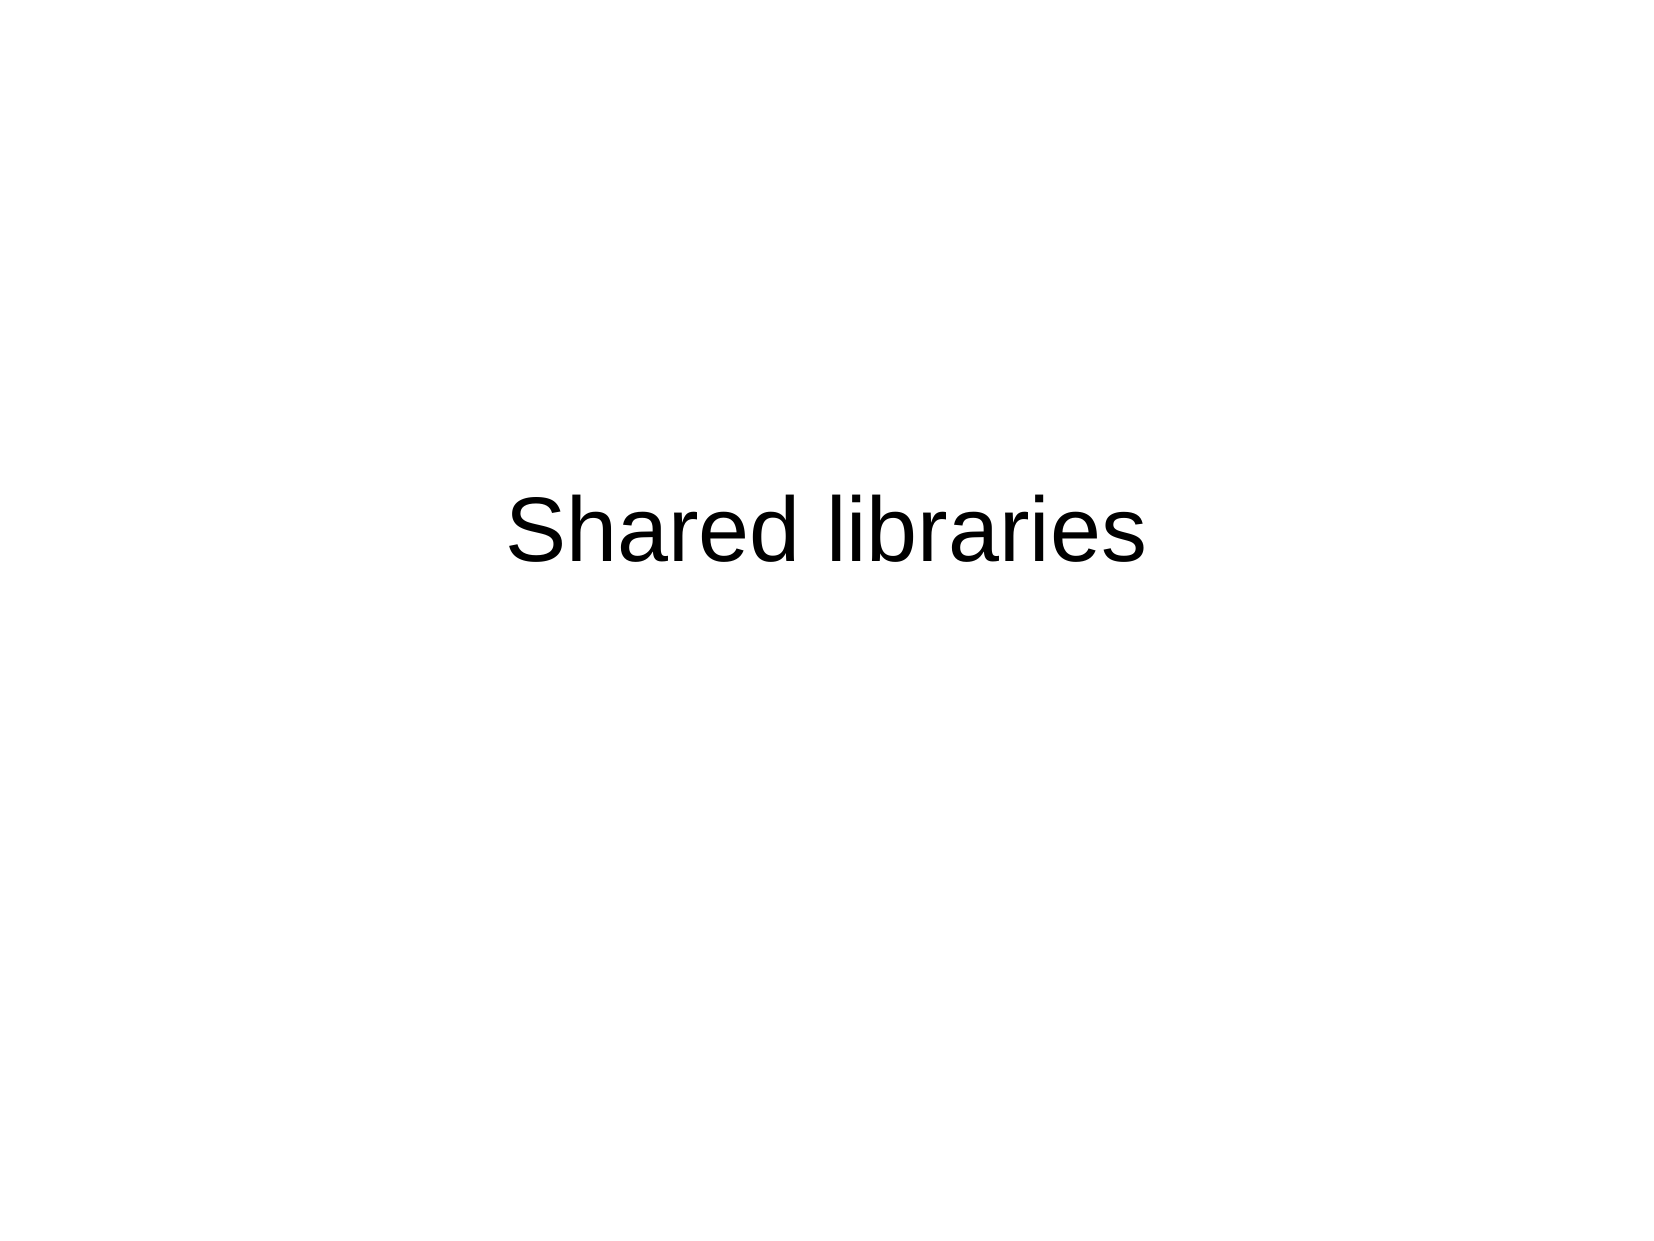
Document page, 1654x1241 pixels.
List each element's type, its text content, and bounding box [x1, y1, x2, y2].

subtitle Shared libraries [82, 49, 1571, 1010]
